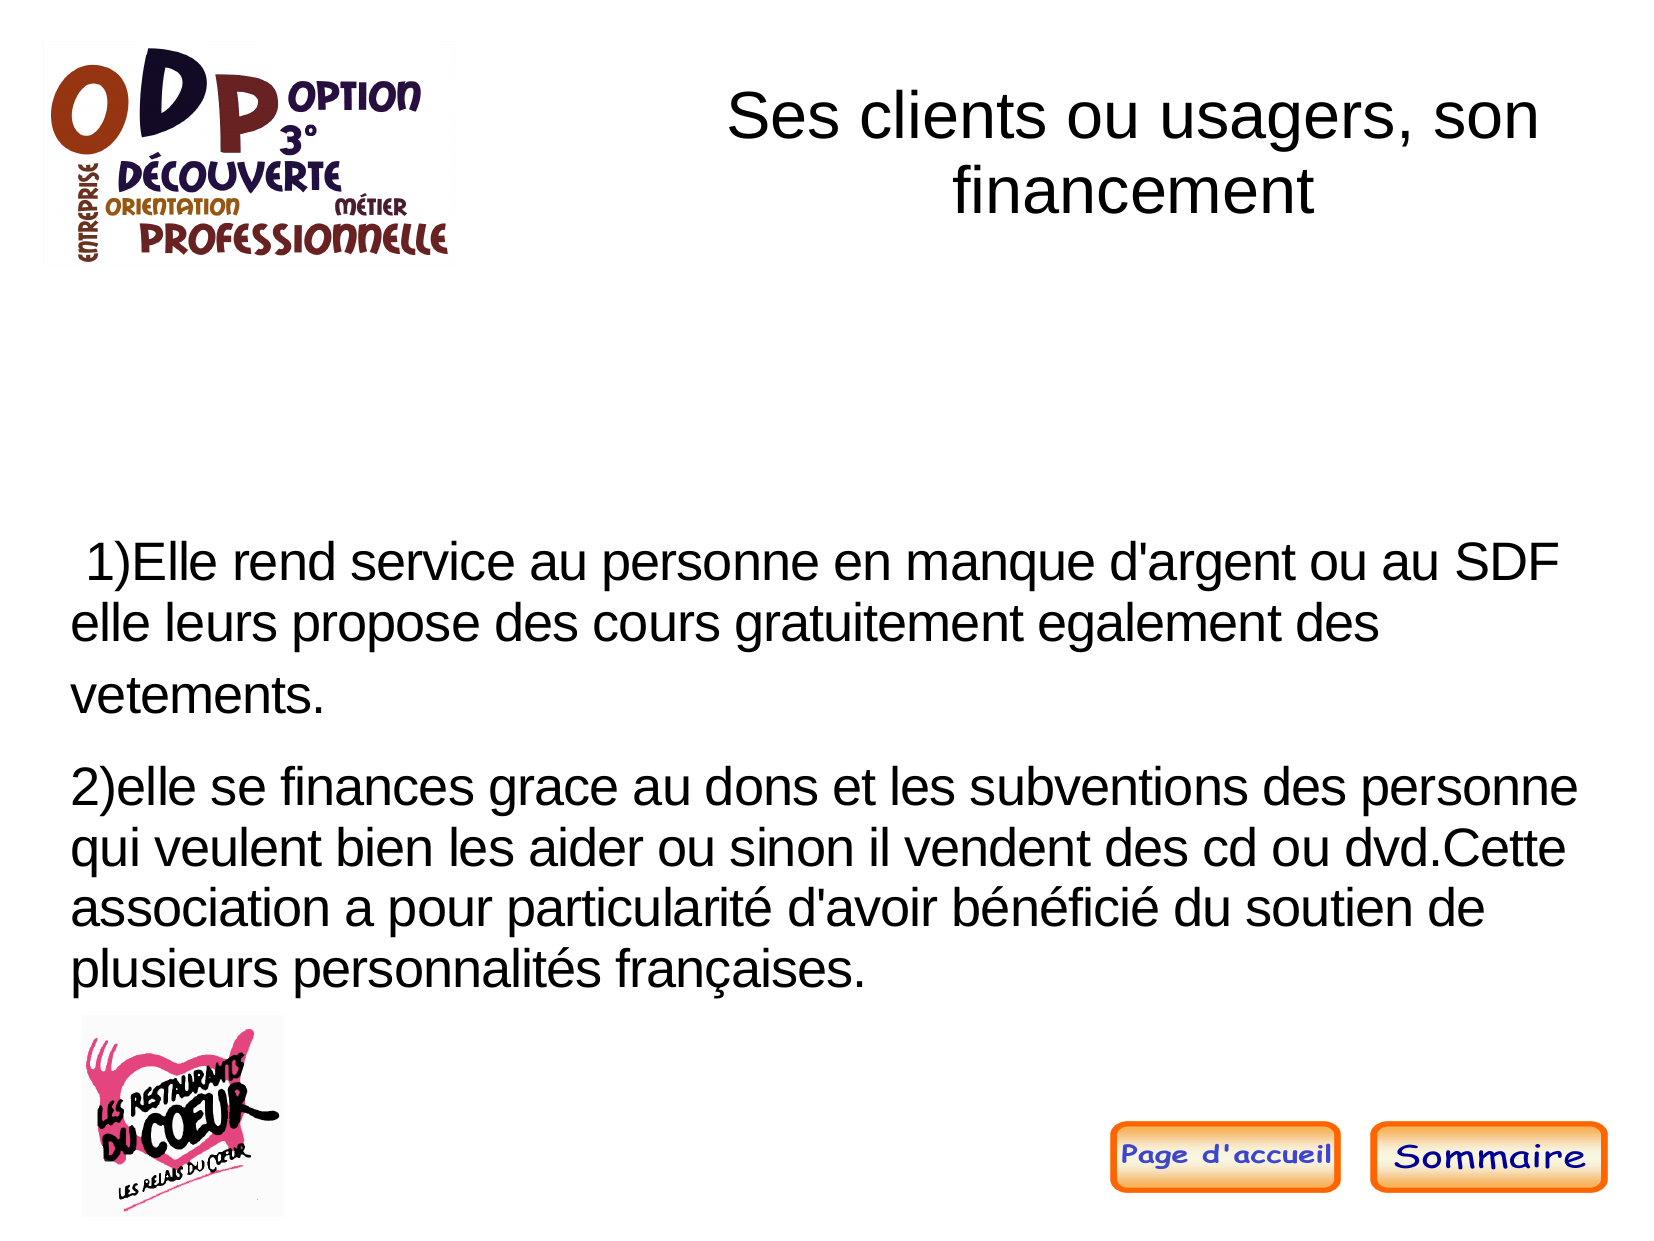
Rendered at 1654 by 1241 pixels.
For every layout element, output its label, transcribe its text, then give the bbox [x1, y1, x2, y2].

list 1)Elle rend service au personne en manque d'argent ou au SDF elle leurs propose des cours gratuitement egalement des vetements. 2)elle se finances grace au dons et les subventions des personne qui veulent bien les aider ou sinon il vendent des cd ou dvd.Cette association a pour particularité d'avoir bénéficié du soutien de plusieurs personnalités françaises. [70, 531, 1642, 1208]
picture [82, 1015, 284, 1217]
title Ses clients ou usagers, son financement [637, 49, 1630, 257]
picture [43, 41, 455, 266]
